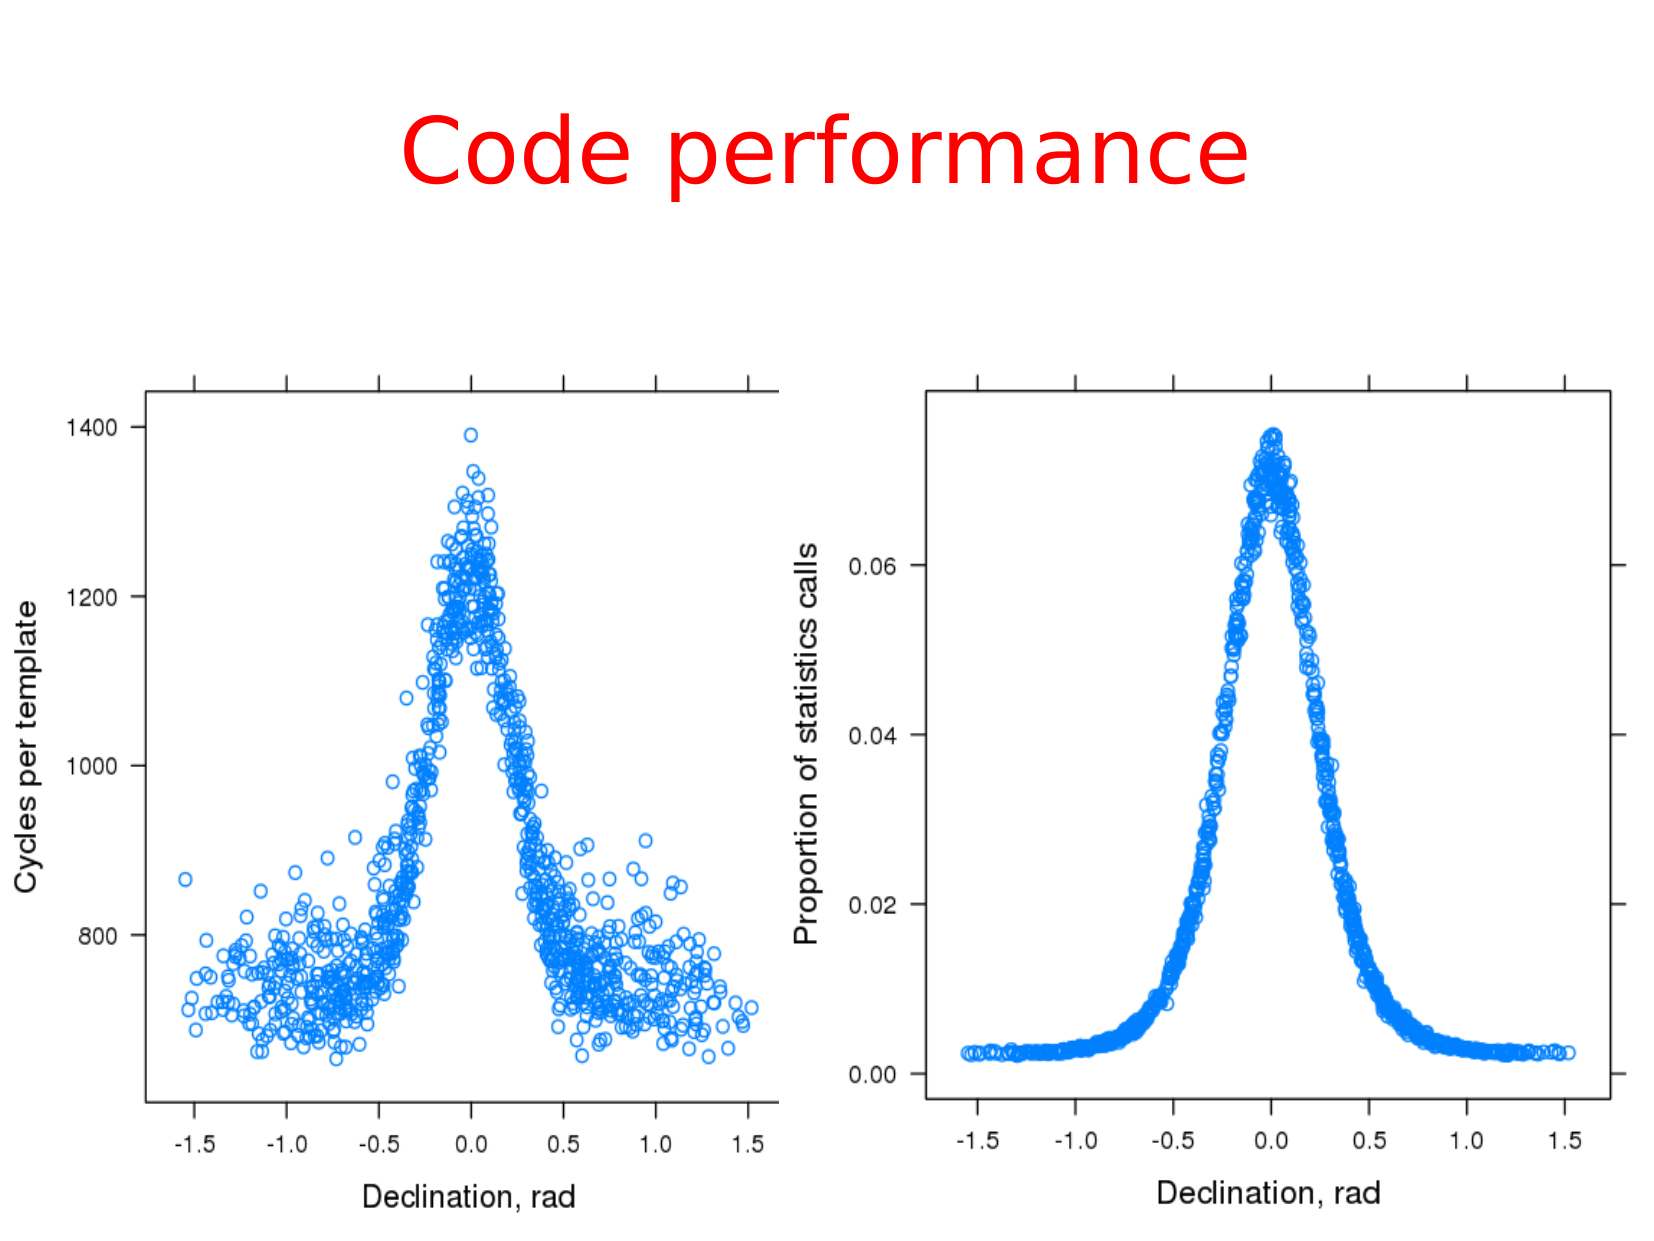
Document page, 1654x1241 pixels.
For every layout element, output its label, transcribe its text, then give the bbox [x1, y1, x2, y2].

title Code performance [82, 49, 1571, 257]
picture [0, 296, 1654, 1241]
